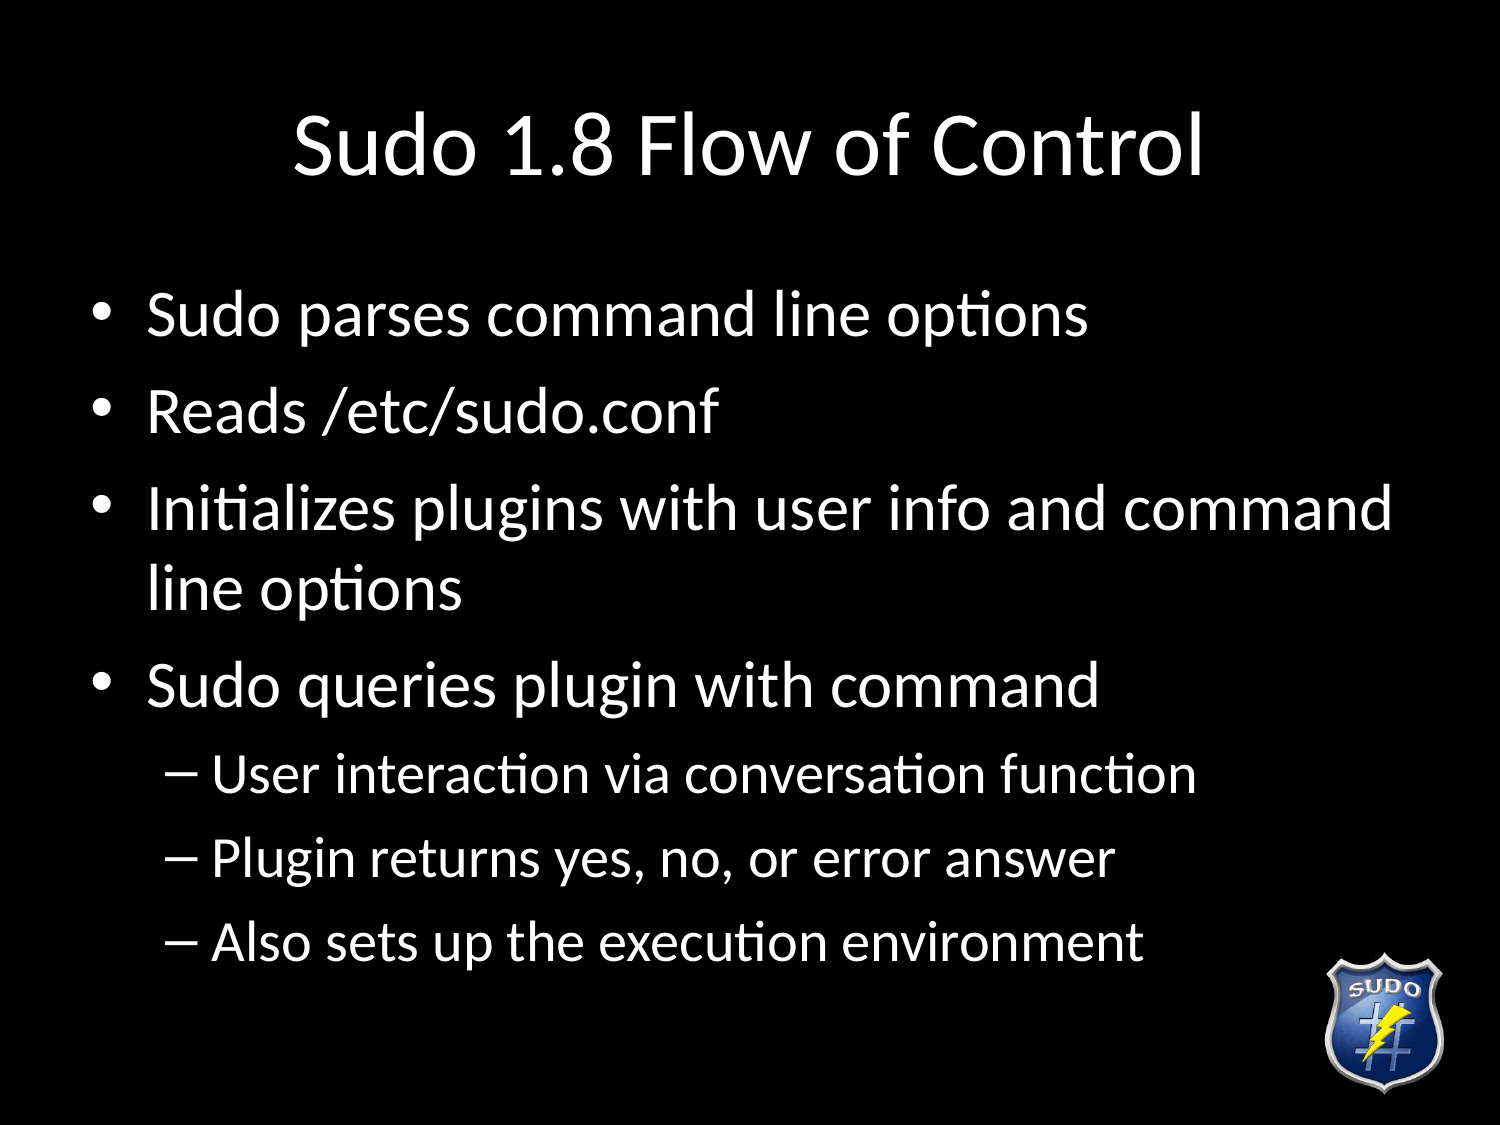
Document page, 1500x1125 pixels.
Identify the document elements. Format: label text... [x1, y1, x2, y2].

list Sudo parses command line options Reads /etc/sudo.conf Initializes plugins with user info and command line options Sudo queries plugin with command User interaction via conversation function Plugin returns yes, no, or error answer Also sets up the execution environment [75, 262, 1426, 1005]
title Sudo 1.8 Flow of Control [75, 45, 1426, 233]
picture [1315, 949, 1453, 1103]
